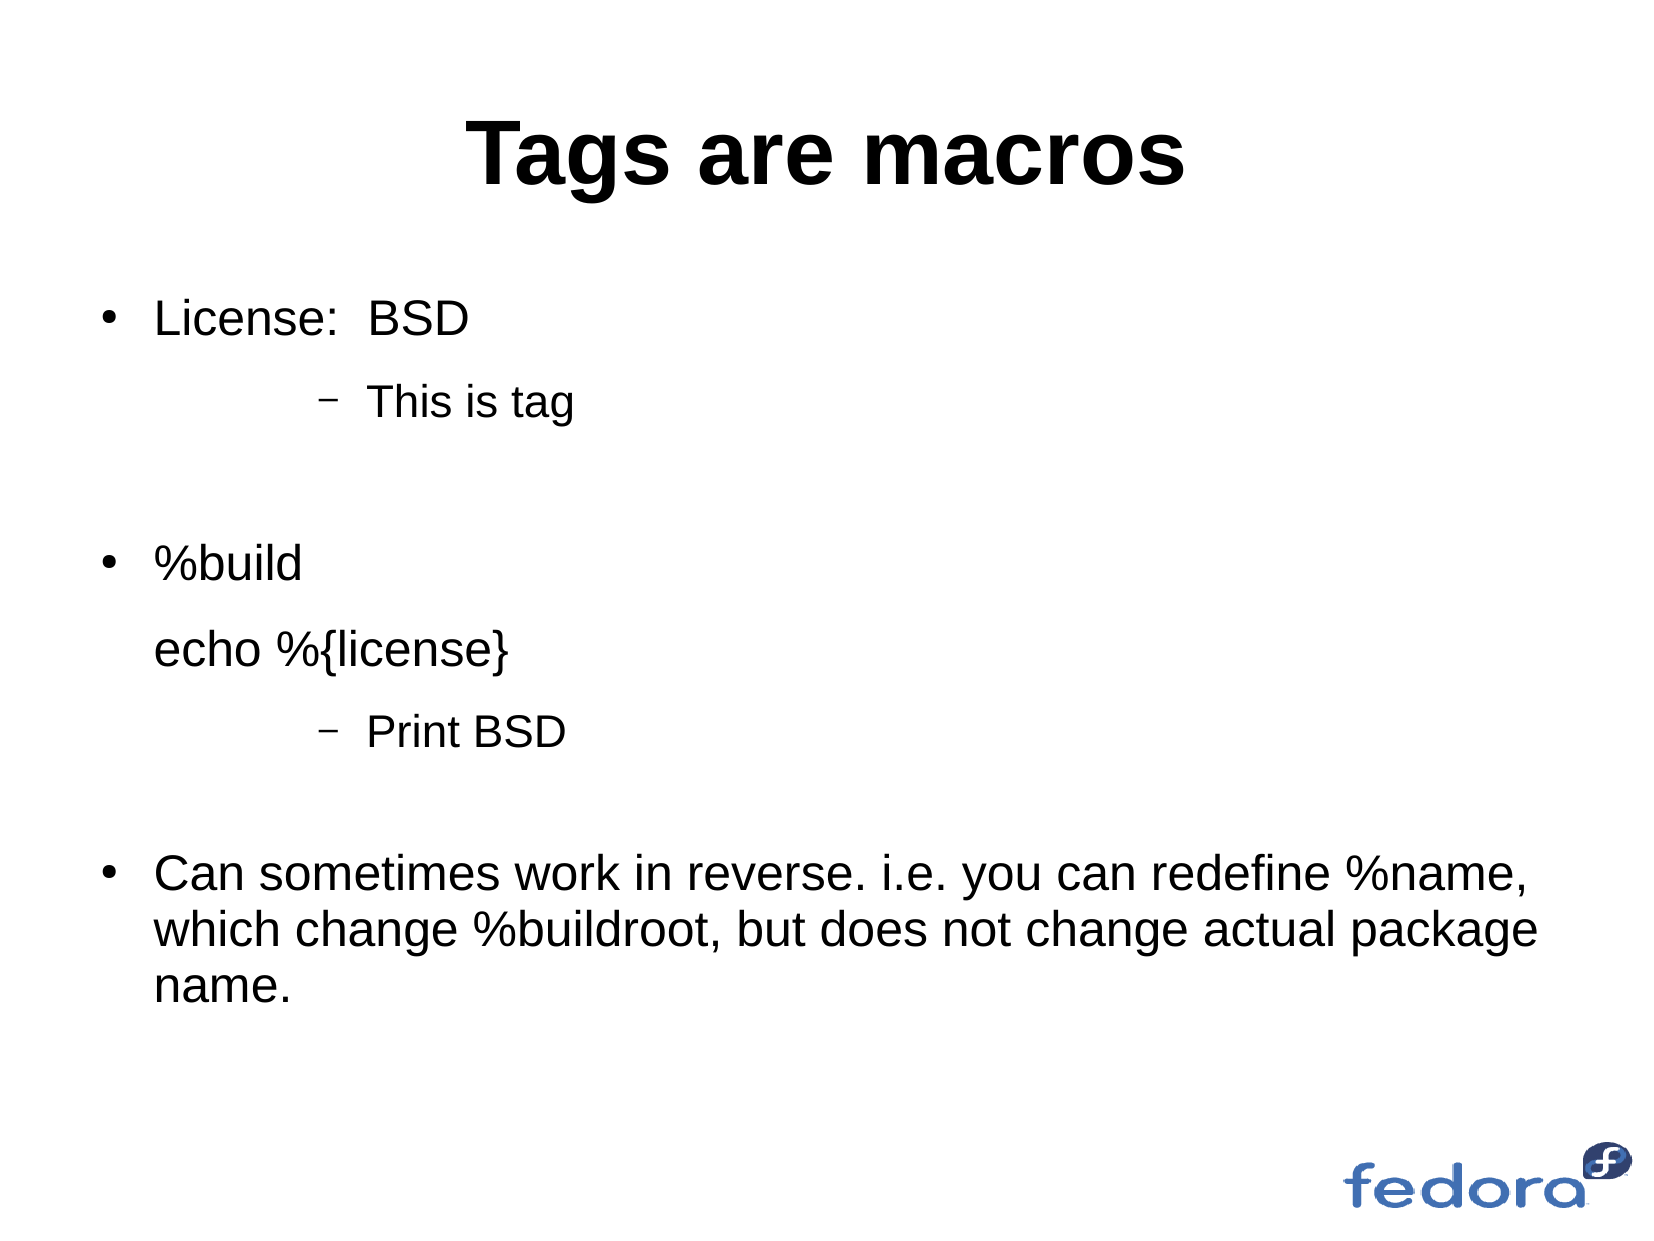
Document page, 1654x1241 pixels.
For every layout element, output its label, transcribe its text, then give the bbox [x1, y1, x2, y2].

title Tags are macros [82, 49, 1571, 257]
picture [1332, 1124, 1651, 1227]
list License: BSD This is tag %build echo %{license} Print BSD Can sometimes work in reverse. i.e. you can redefine %name, which change %buildroot, but does not change actual package name. [82, 290, 1571, 1109]
